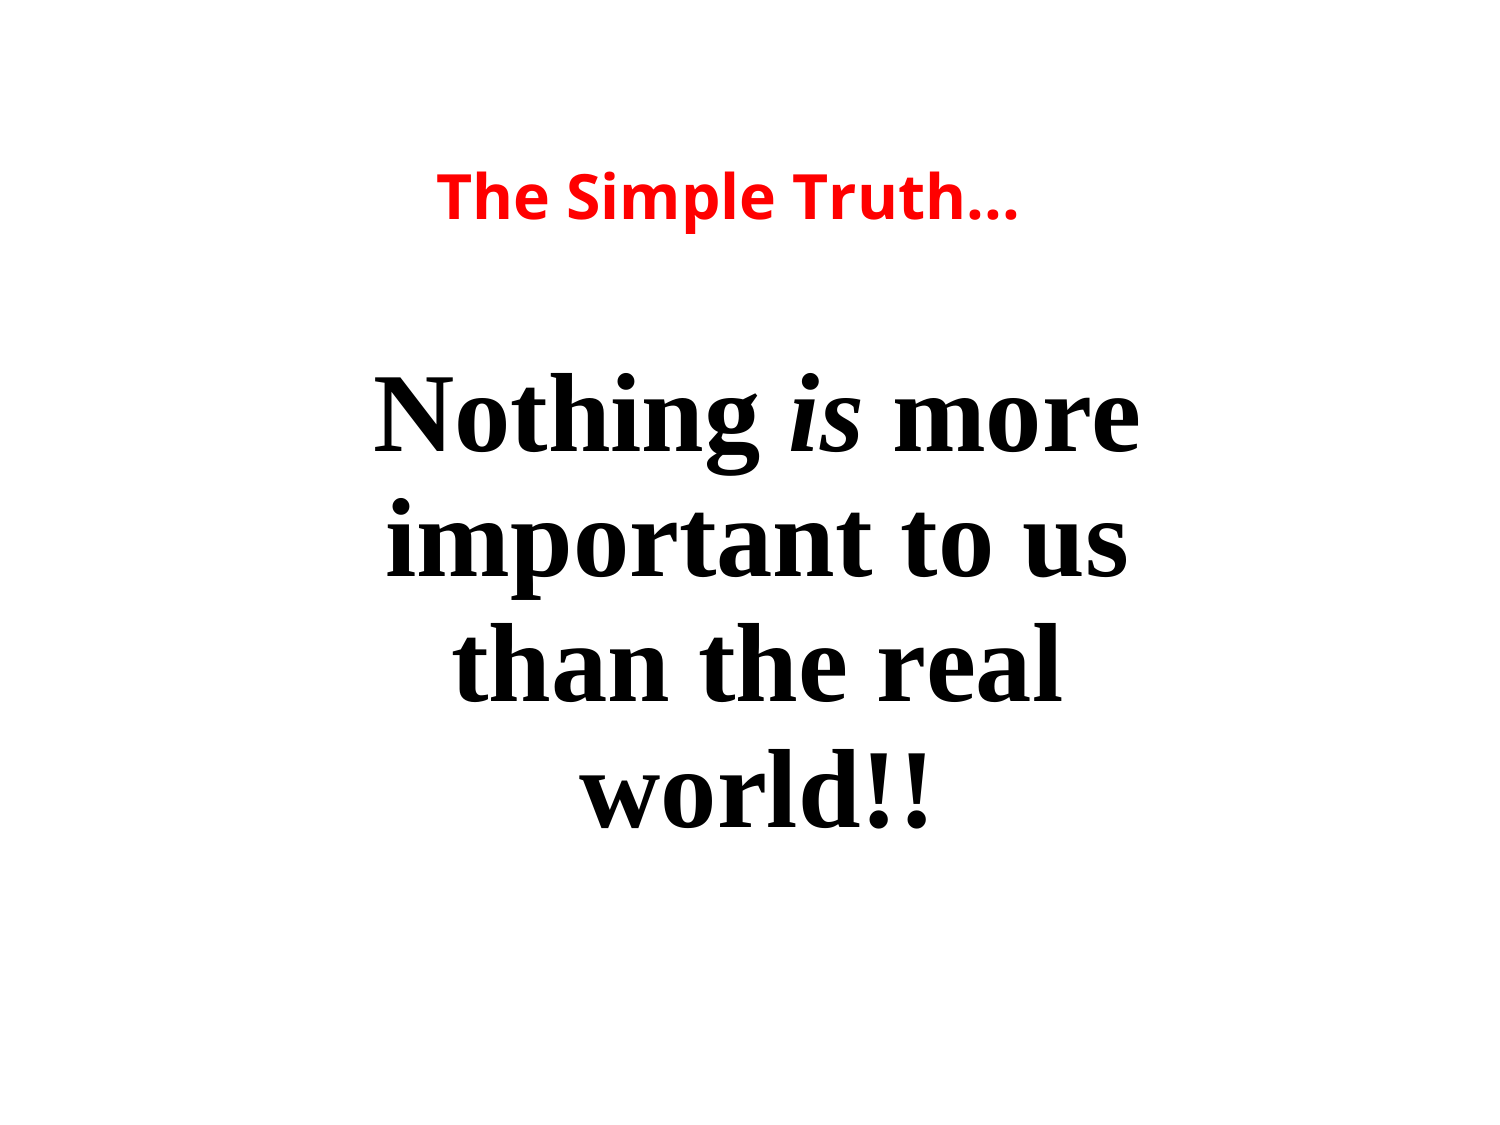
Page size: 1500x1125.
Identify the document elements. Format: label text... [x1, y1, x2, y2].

text_box Nothing is more important to us than the real world!! [279, 343, 1236, 525]
text_box The Simple Truth... [206, 99, 1251, 288]
